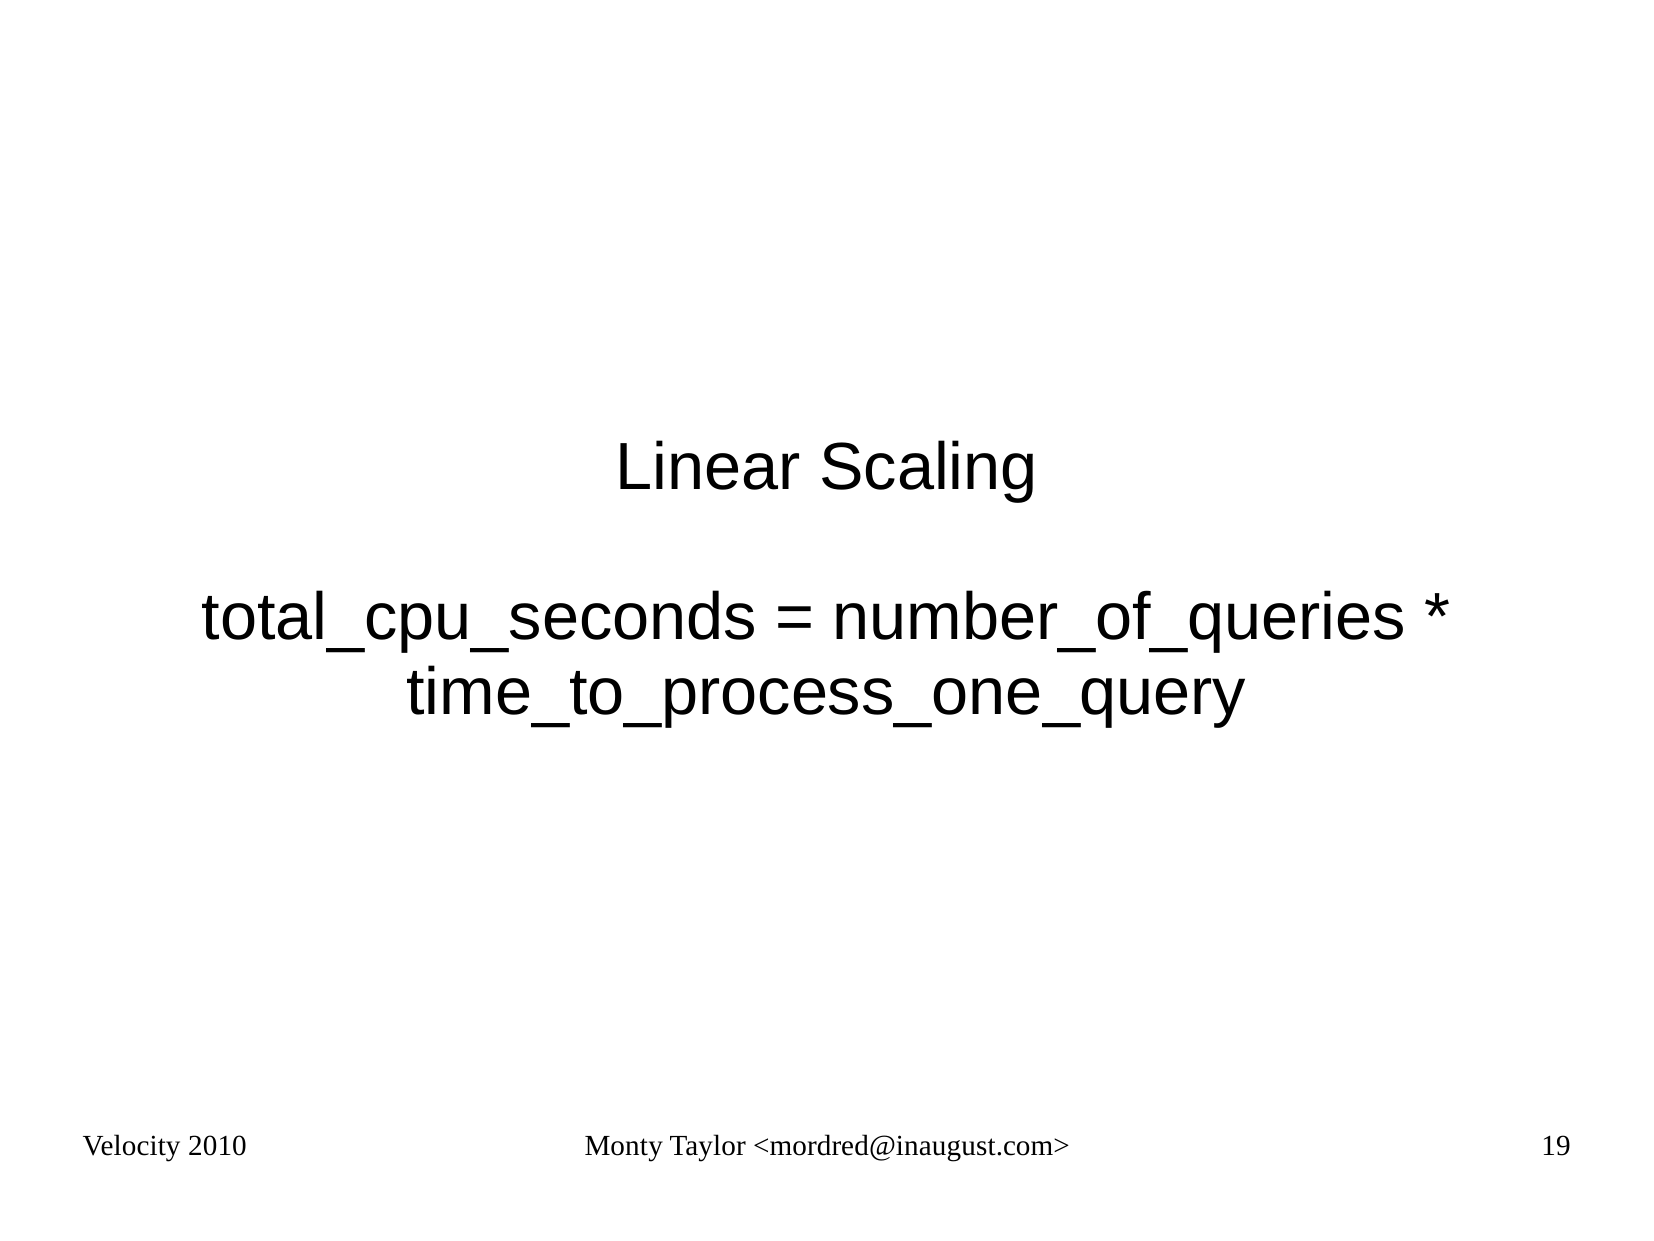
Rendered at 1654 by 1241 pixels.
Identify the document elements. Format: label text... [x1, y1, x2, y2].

subtitle Linear Scaling total_cpu_seconds = number_of_queries * time_to_process_one_query [82, 56, 1571, 1102]
